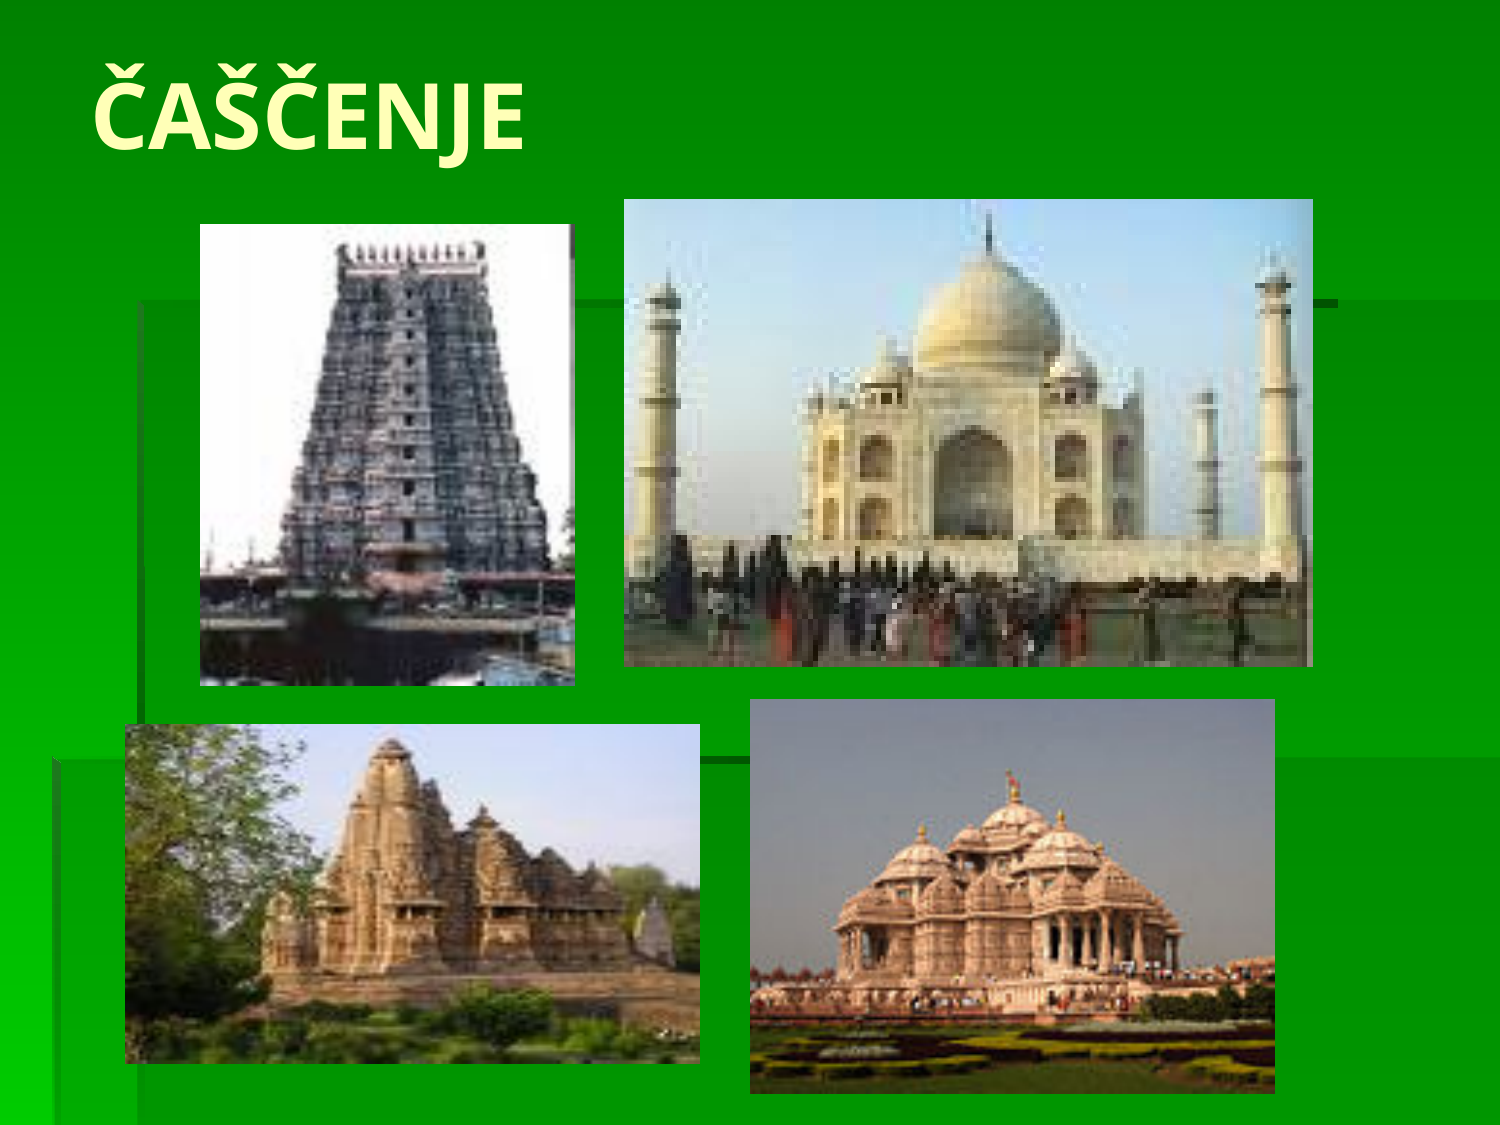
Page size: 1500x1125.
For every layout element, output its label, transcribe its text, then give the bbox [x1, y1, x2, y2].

picture [750, 699, 1275, 1094]
picture [200, 225, 575, 686]
title ČAŠČENJE [75, 0, 1425, 225]
picture [125, 724, 700, 1064]
picture [624, 225, 1313, 667]
